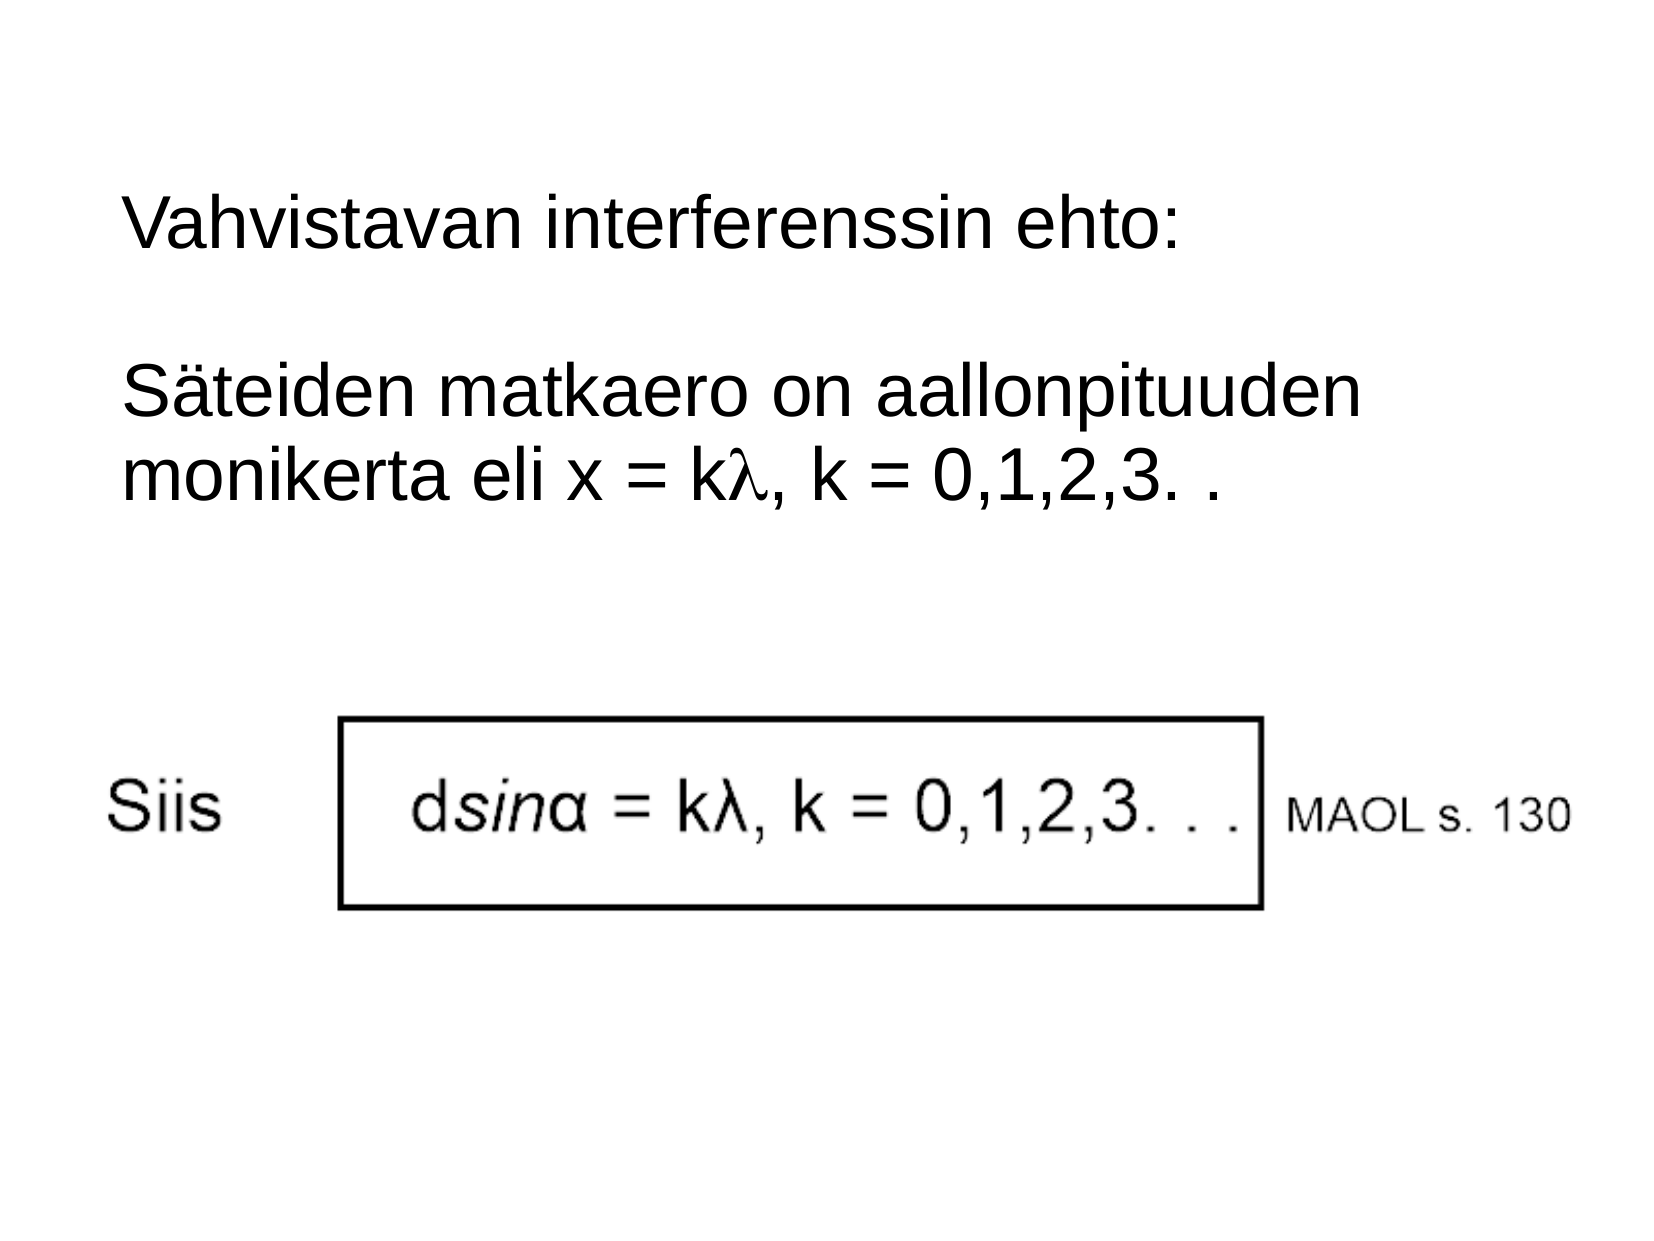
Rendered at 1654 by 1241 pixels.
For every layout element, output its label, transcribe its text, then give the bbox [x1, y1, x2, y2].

text_box Vahvistavan interferenssin ehto: Säteiden matkaero on aallonpituuden monikerta eli x = kl, k = 0,1,2,3. . [106, 172, 1441, 532]
picture [59, 637, 1619, 953]
